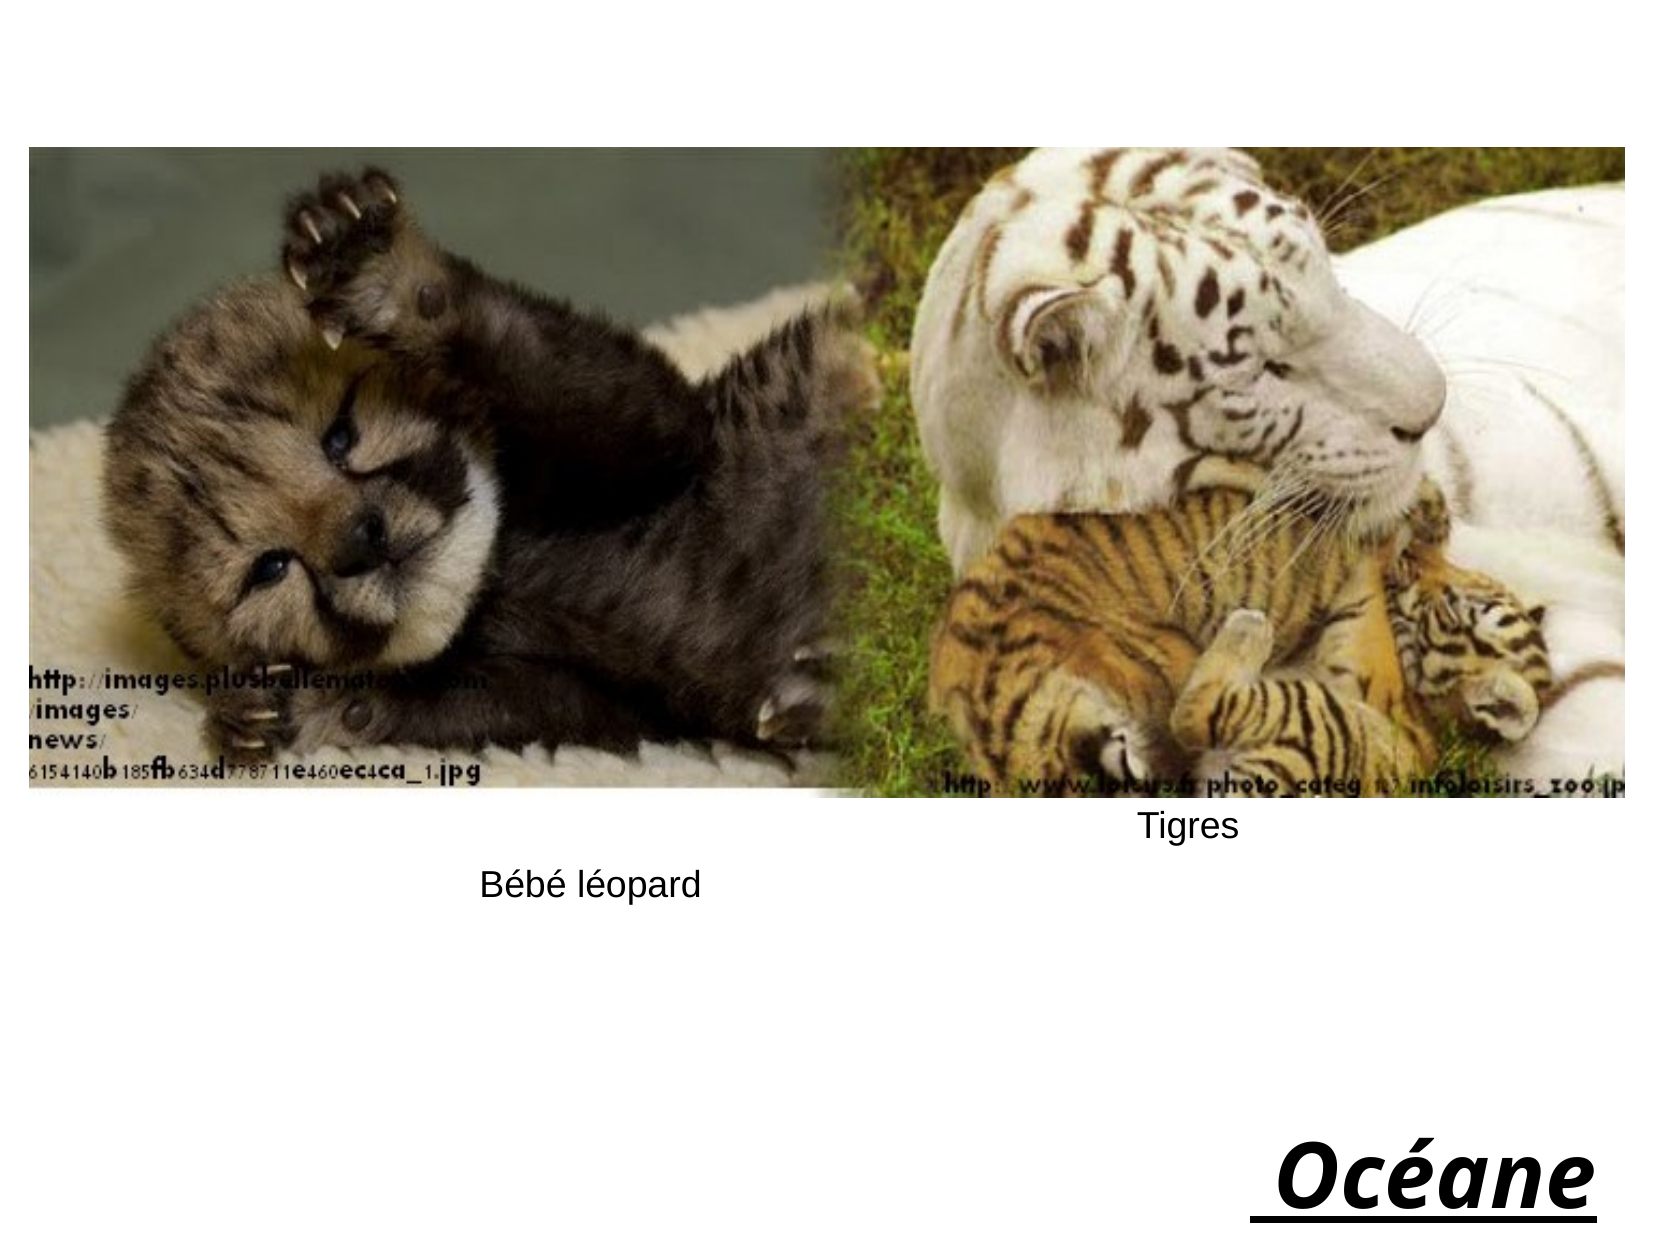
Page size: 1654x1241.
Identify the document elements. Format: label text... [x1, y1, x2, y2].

picture [29, 147, 1625, 798]
text_box Tigres [1122, 797, 1300, 857]
title Océane [679, 1077, 1654, 1241]
text_box Bébé léopard [413, 856, 768, 914]
